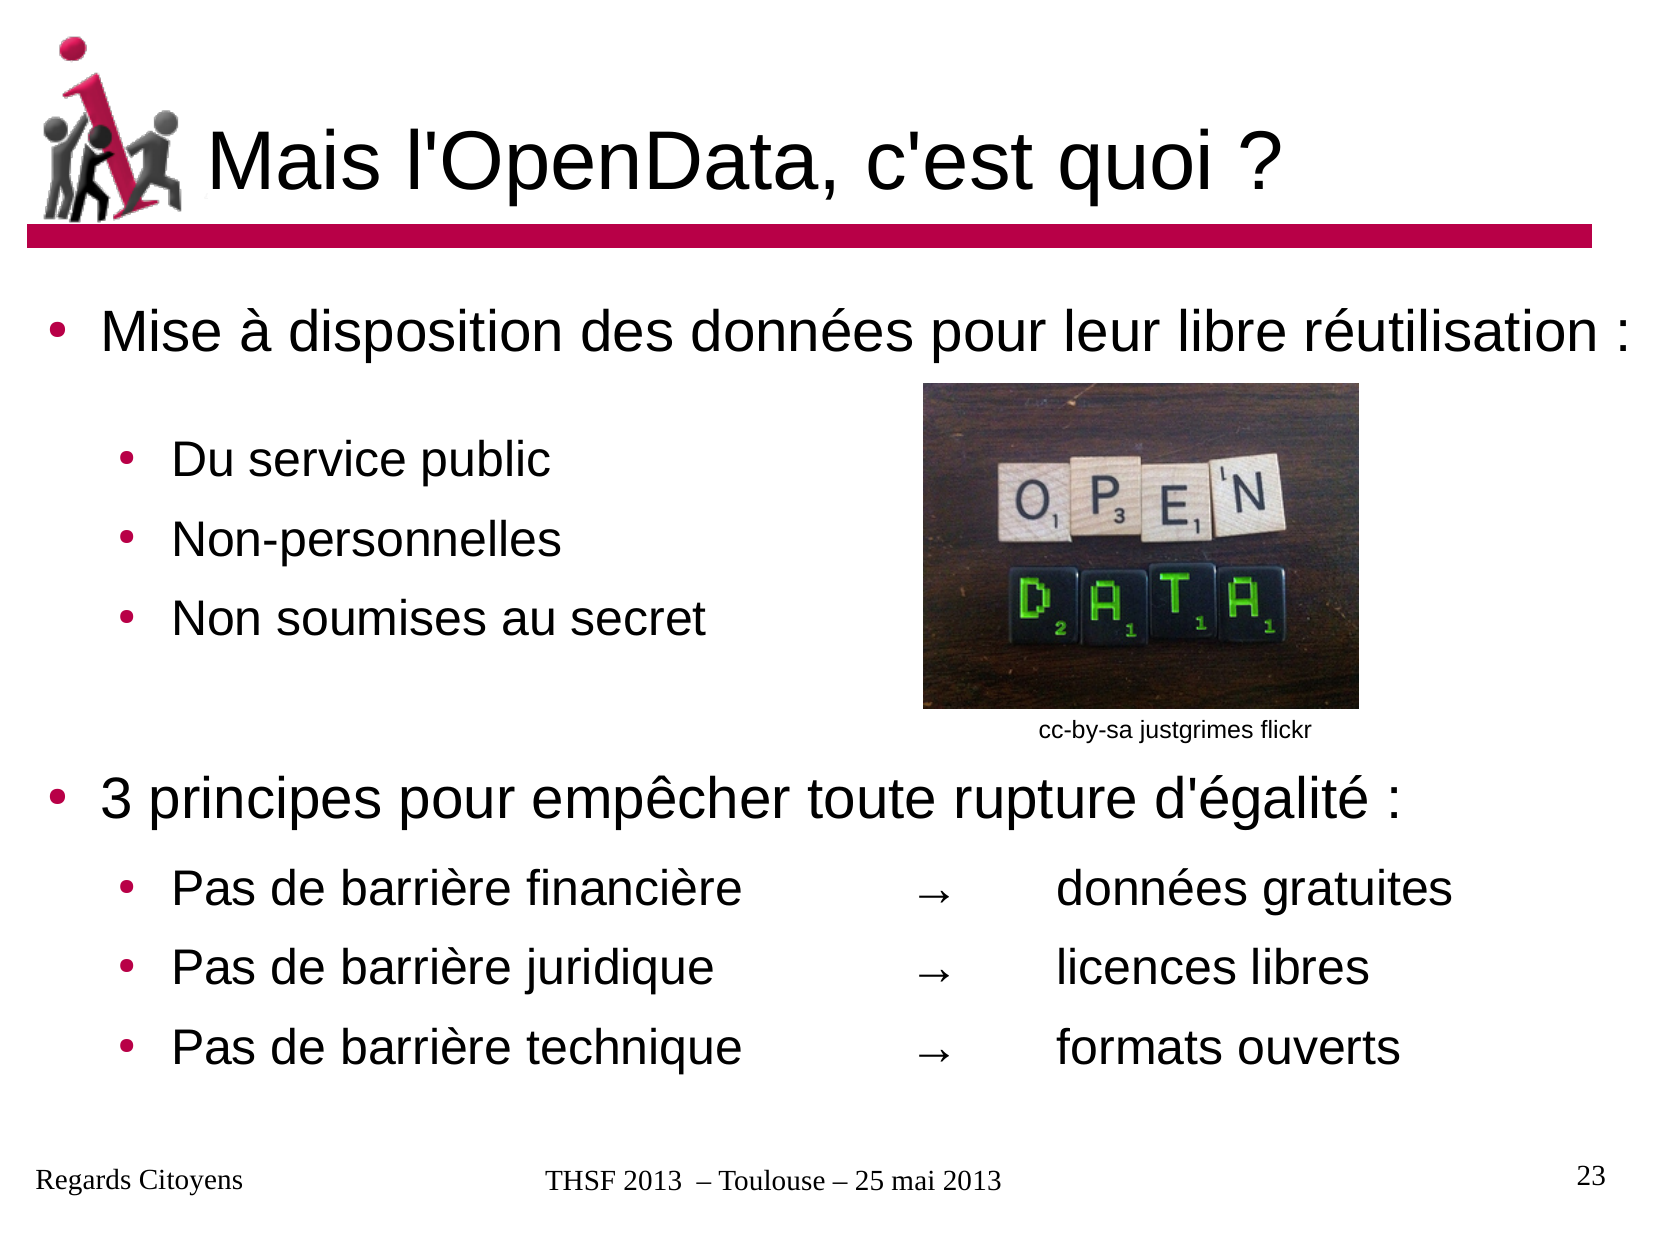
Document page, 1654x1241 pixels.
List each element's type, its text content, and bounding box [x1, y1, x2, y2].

picture [27, 31, 208, 224]
title Mais l'OpenData, c'est quoi ? [206, 64, 1654, 258]
picture [923, 383, 1359, 709]
text_box cc-by-sa justgrimes flickr [1023, 708, 1381, 752]
list Mise à disposition des données pour leur libre réutilisation : Du service public Non-personnelles Non soumises au secret 3 principes pour empêcher toute rupture d'égalité : Pas de barrière financière → données gratuites Pas de barrière juridique → licences libres Pas de barrière technique → formats ouverts [29, 194, 1654, 1052]
